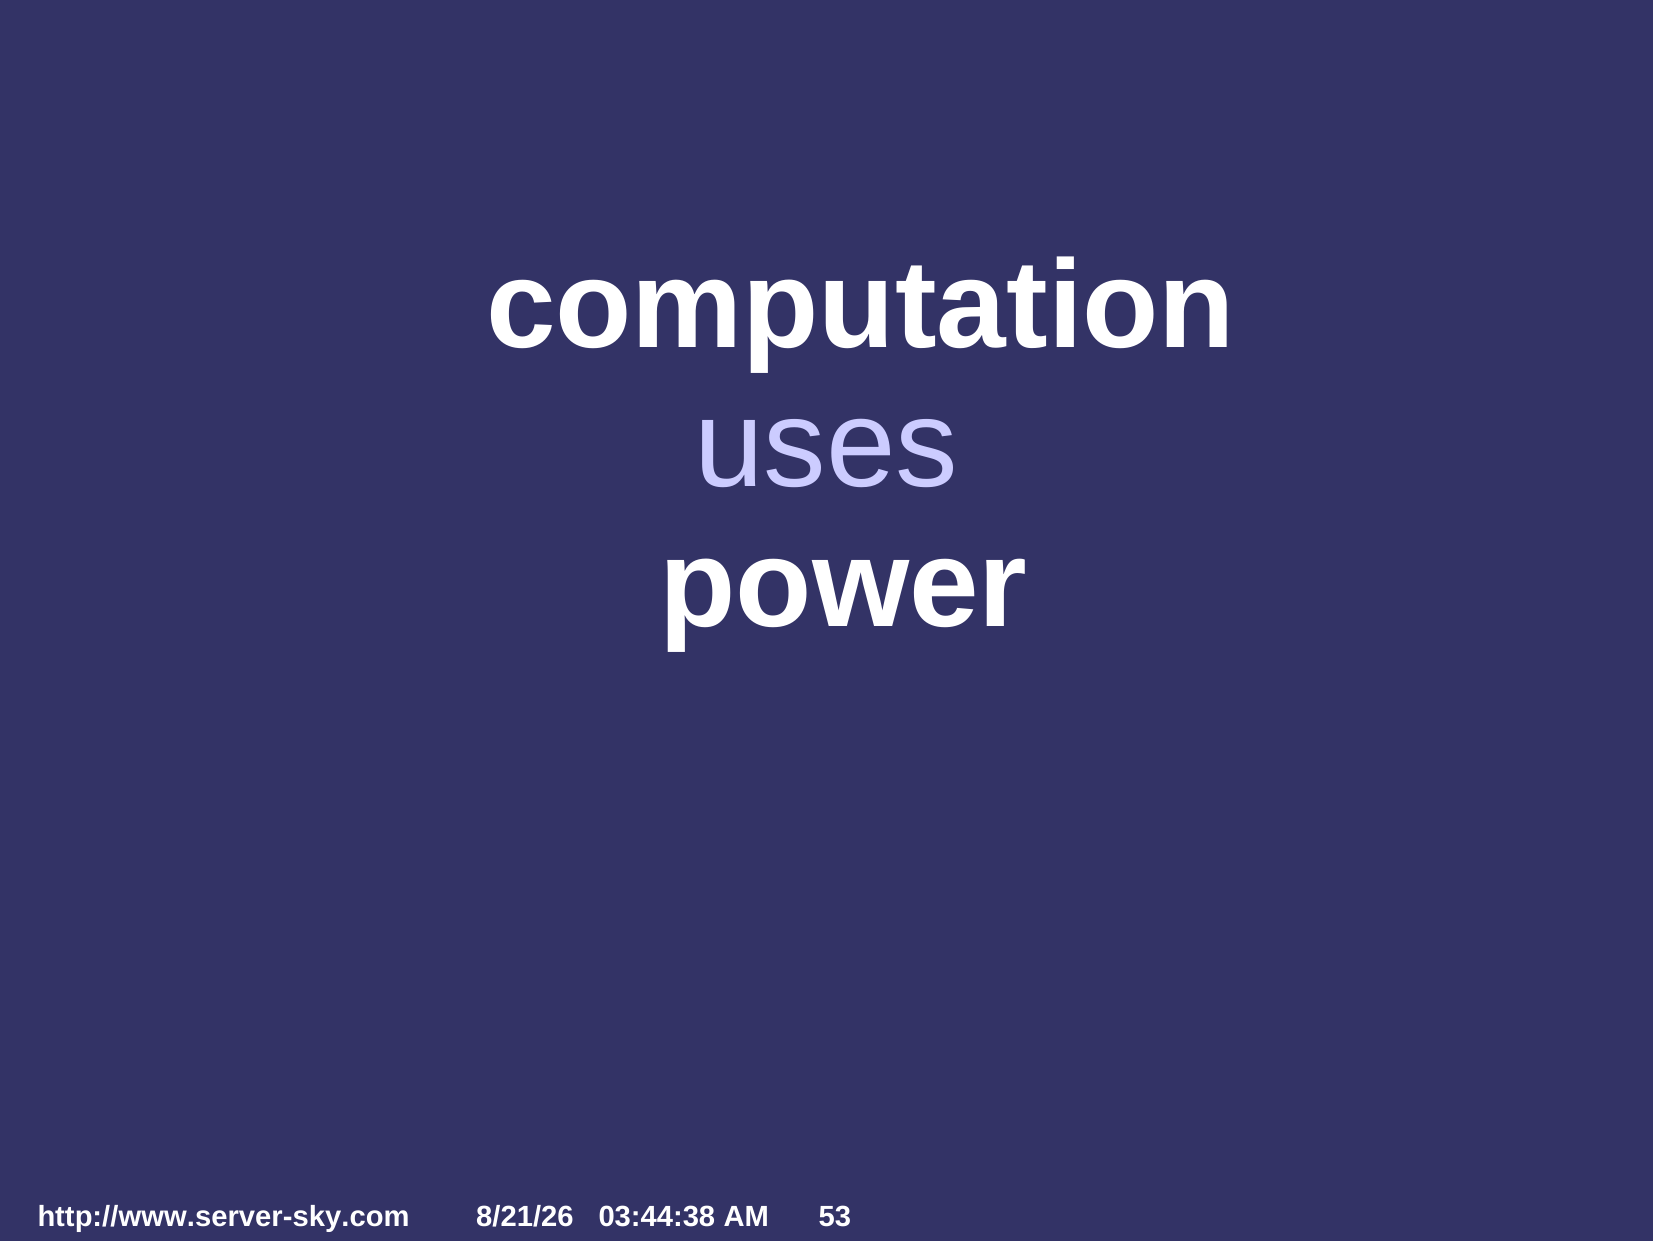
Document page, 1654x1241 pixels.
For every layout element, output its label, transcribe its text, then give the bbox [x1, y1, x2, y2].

list computation uses power [105, 233, 1571, 800]
